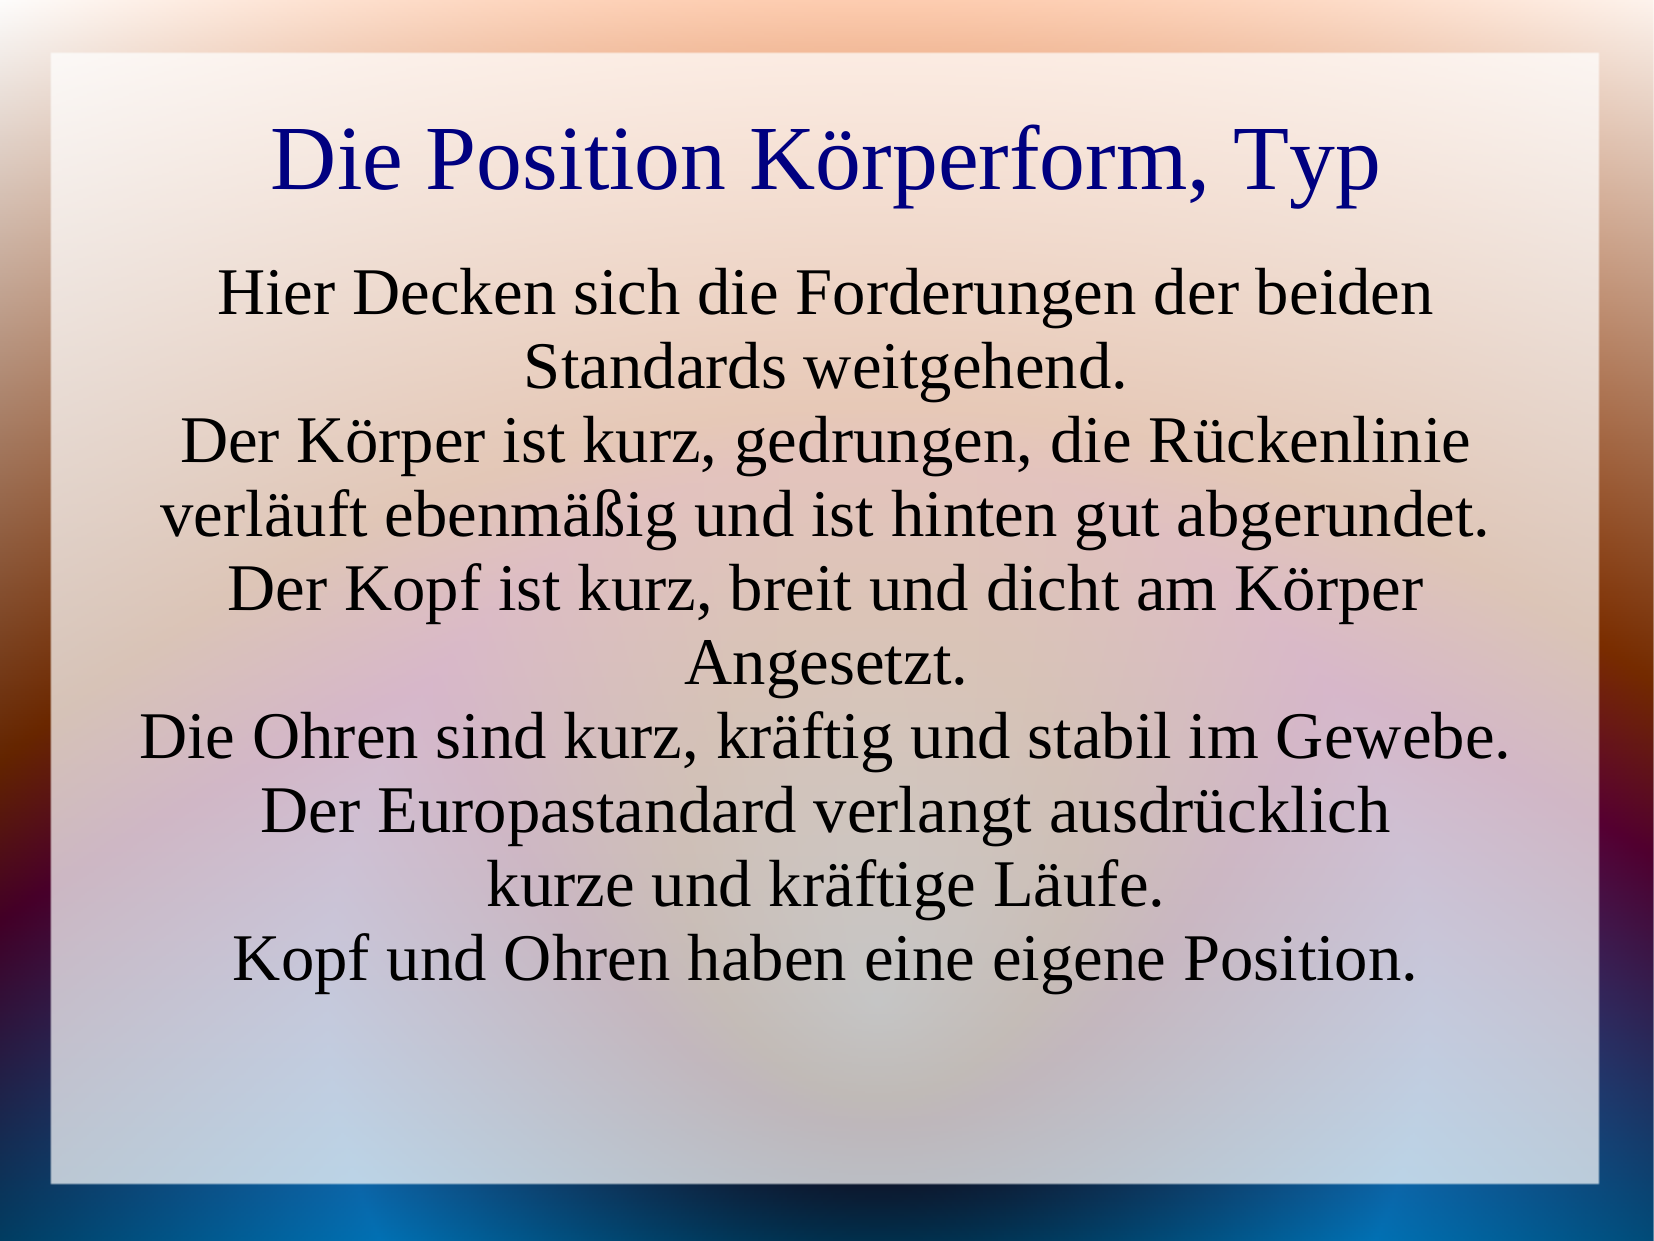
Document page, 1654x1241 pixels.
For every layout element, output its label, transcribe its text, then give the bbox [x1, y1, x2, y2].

title Die Position Körperform, Typ [82, 62, 1571, 254]
picture [0, 0, 1654, 1241]
text_box Hier Decken sich die Forderungen der beiden Standards weitgehend. Der Körper ist kurz, gedrungen, die Rückenlinie verläuft ebenmäßig und ist hinten gut abgerundet. Der Kopf ist kurz, breit und dicht am Körper Angesetzt. Die Ohren sind kurz, kräftig und stabil im Gewebe. Der Europastandard verlangt ausdrücklich kurze und kräftige Läufe. Kopf und Ohren haben eine eigene Position. [82, 254, 1571, 1070]
